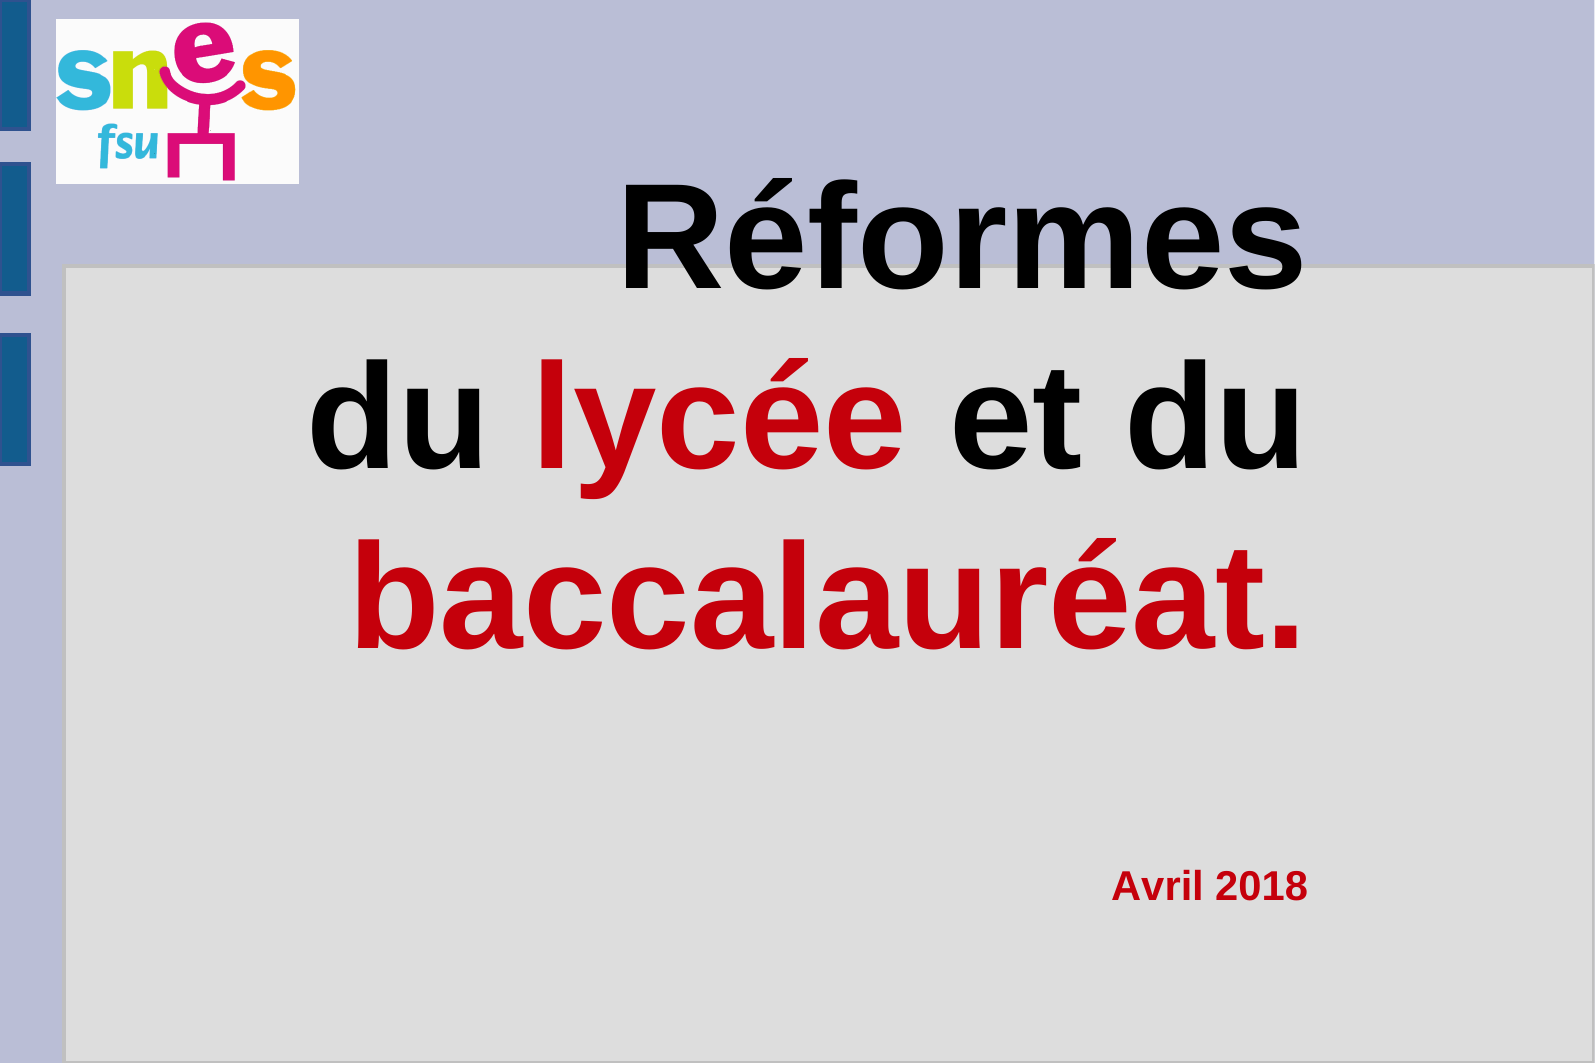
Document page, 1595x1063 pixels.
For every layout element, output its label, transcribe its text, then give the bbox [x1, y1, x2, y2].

title Réformes du lycée et du baccalauréat. Avril 2018 [126, 47, 1489, 1001]
picture [56, 19, 299, 184]
